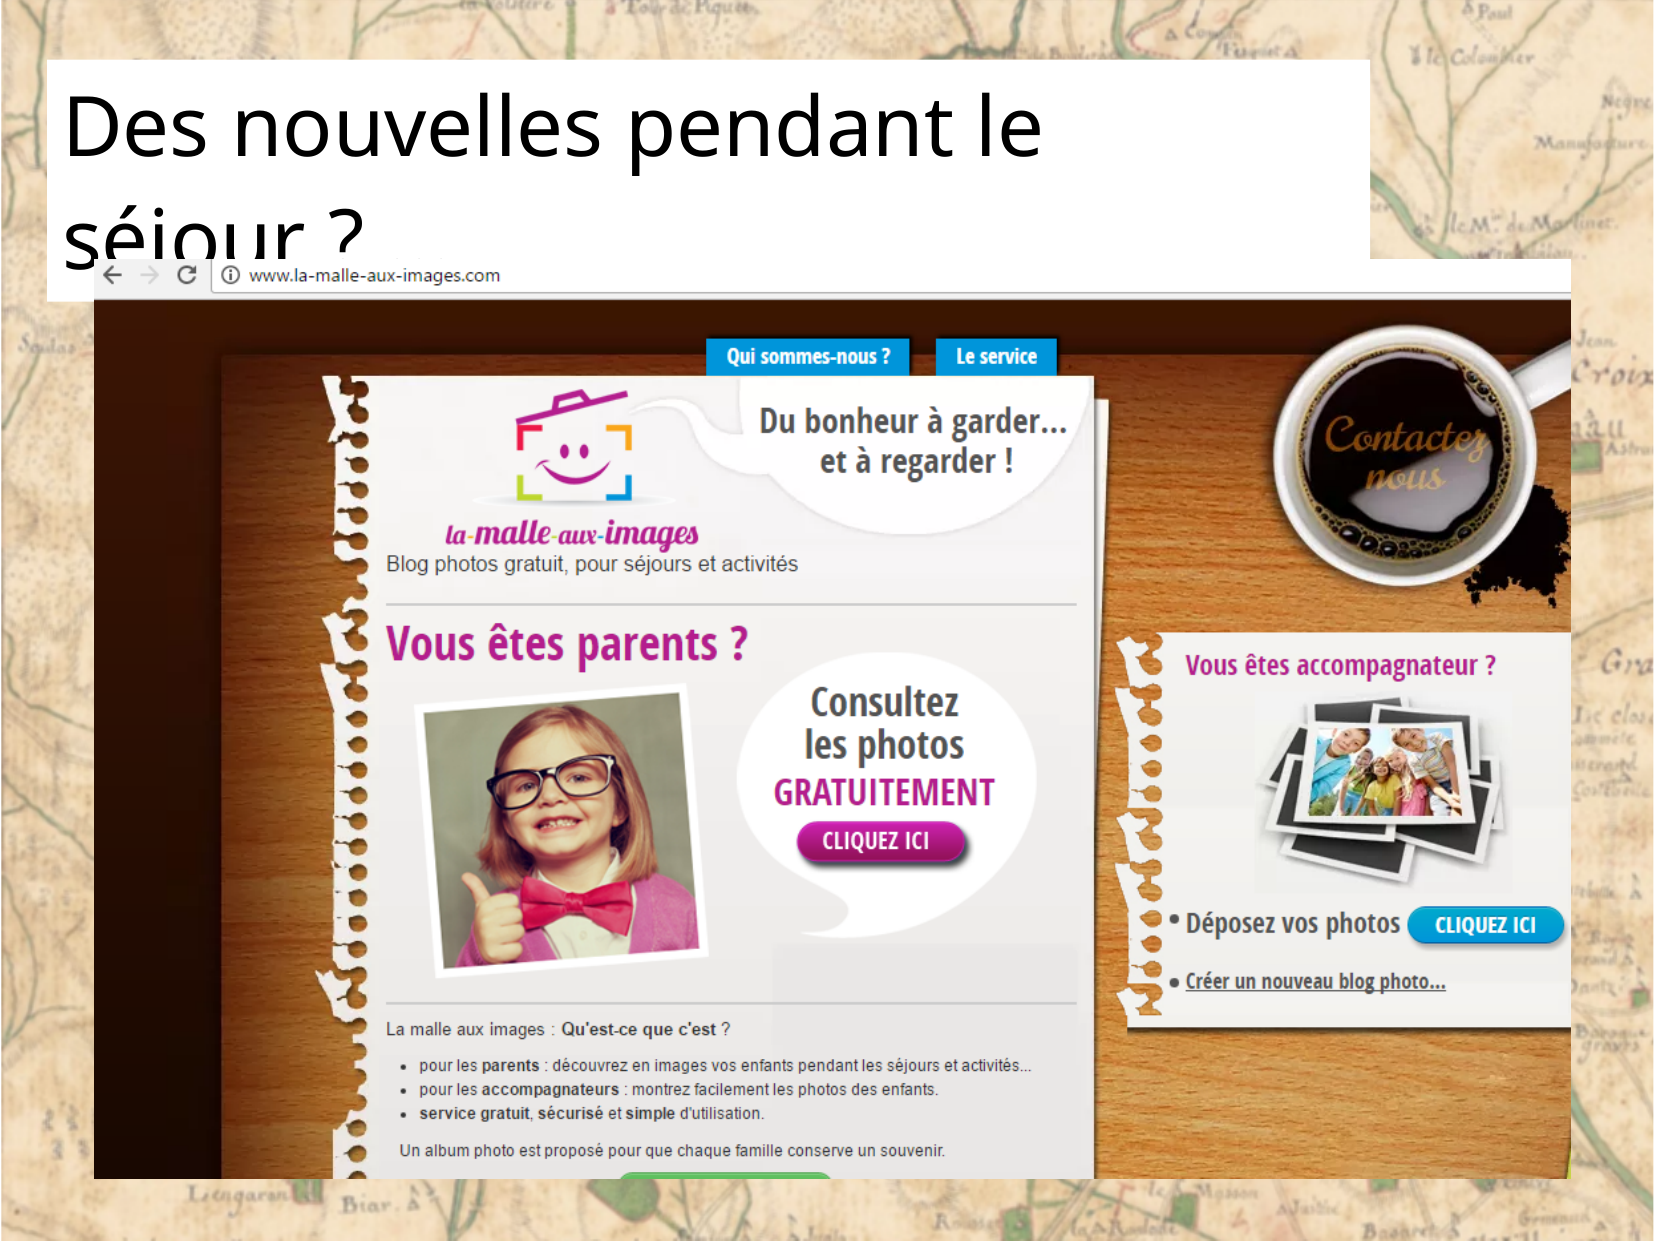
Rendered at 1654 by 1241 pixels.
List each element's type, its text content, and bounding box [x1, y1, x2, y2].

text_box Des nouvelles pendant le séjour ? ... [47, 59, 1371, 201]
picture [0, 0, 1654, 1241]
